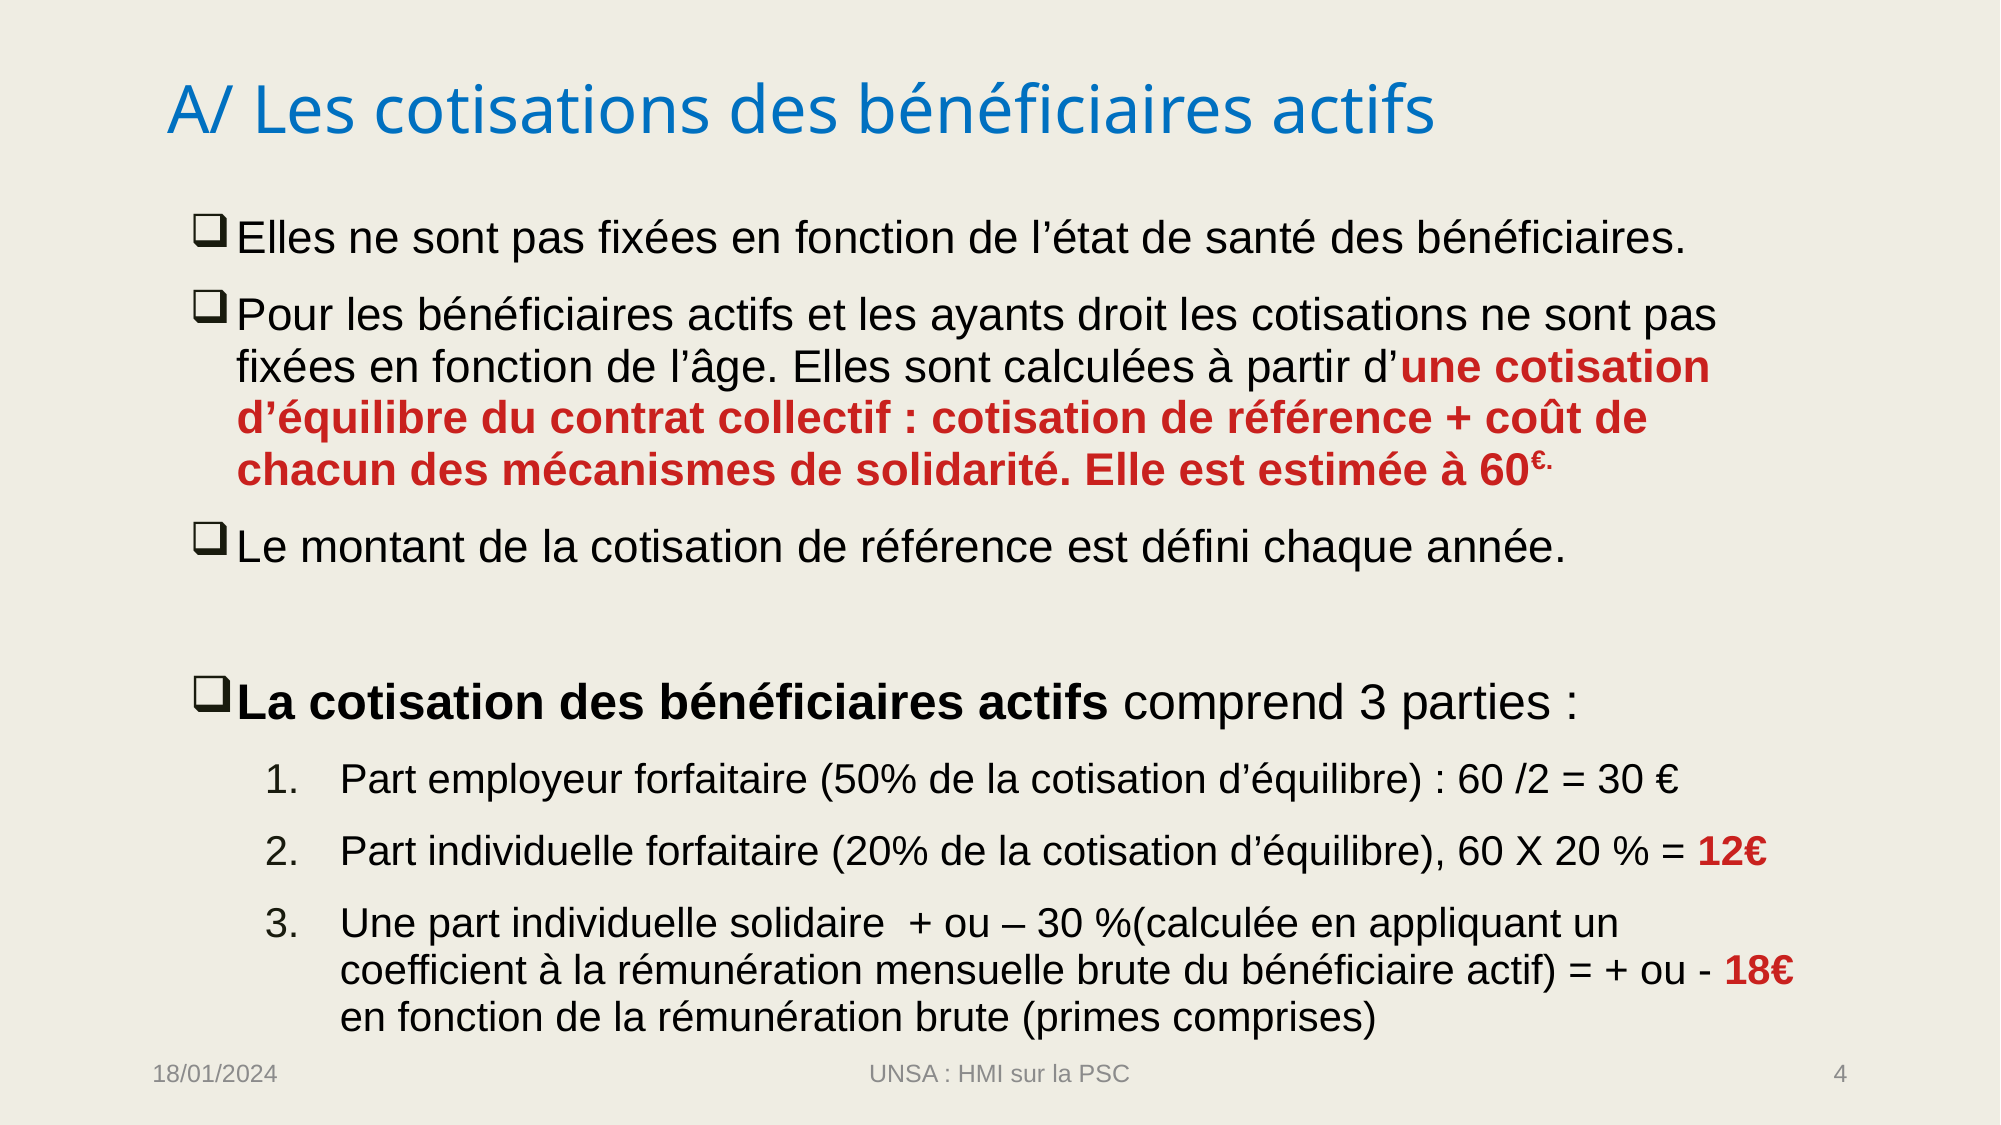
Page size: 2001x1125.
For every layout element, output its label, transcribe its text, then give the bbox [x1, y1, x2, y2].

footer UNSA : HMI sur la PSC [662, 1042, 1338, 1103]
slide_number <numéro> [1412, 1042, 1863, 1103]
text_box A/ Les cotisations des bénéficiaires actifs [152, 69, 1728, 188]
text_box Elles ne sont pas fixées en fonction de l’état de santé des bénéficiaires. Pour les bénéficiaires actifs et les ayants droit les cotisations ne sont pas fixées en fonction de l’âge. Elles sont calculées à partir d’une cotisation d’équilibre du contrat collectif : cotisation de référence + coût de chacun des mécanismes de solidarité. Elle est estimée à 60€. Le montant de la cotisation de référence est défini chaque année. La cotisation des bénéficiaires actifs comprend 3 parties : Part employeur forfaitaire (50% de la cotisation d’équilibre) : 60 /2 = 30 € Part individuelle forfaitaire (20% de la cotisation d’équilibre), 60 X 20 % = 12€ Une part individuelle solidaire + ou – 30 %(calculée en appliquant un coefficient à la rémunération mensuelle brute du bénéficiaire actif) = + ou - 18€ en fonction de la rémunération brute (primes comprises) [174, 204, 1828, 1024]
slide_number 18/01/2024 [137, 1042, 588, 1103]
